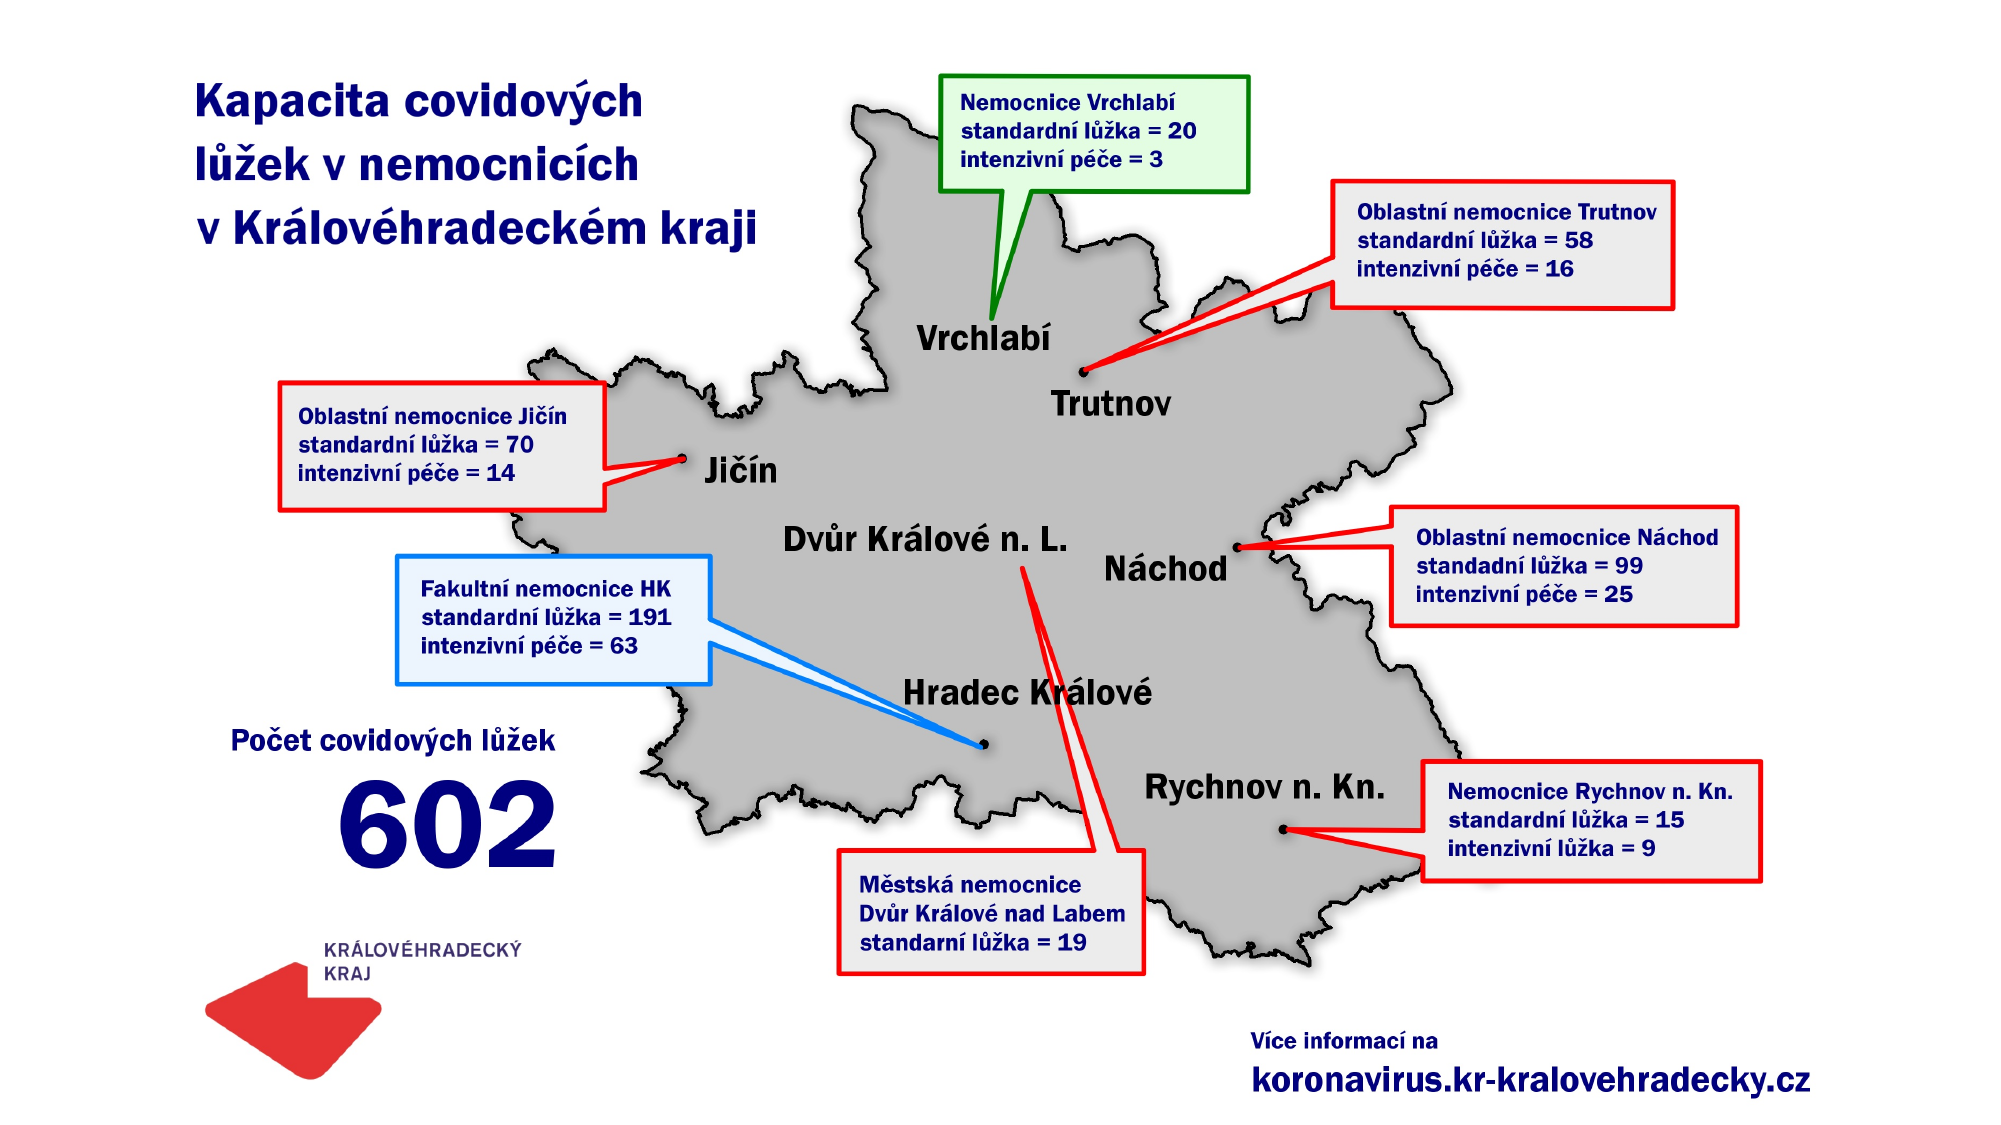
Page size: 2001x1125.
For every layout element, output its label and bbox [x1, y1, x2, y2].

picture [142, 0, 1858, 1125]
